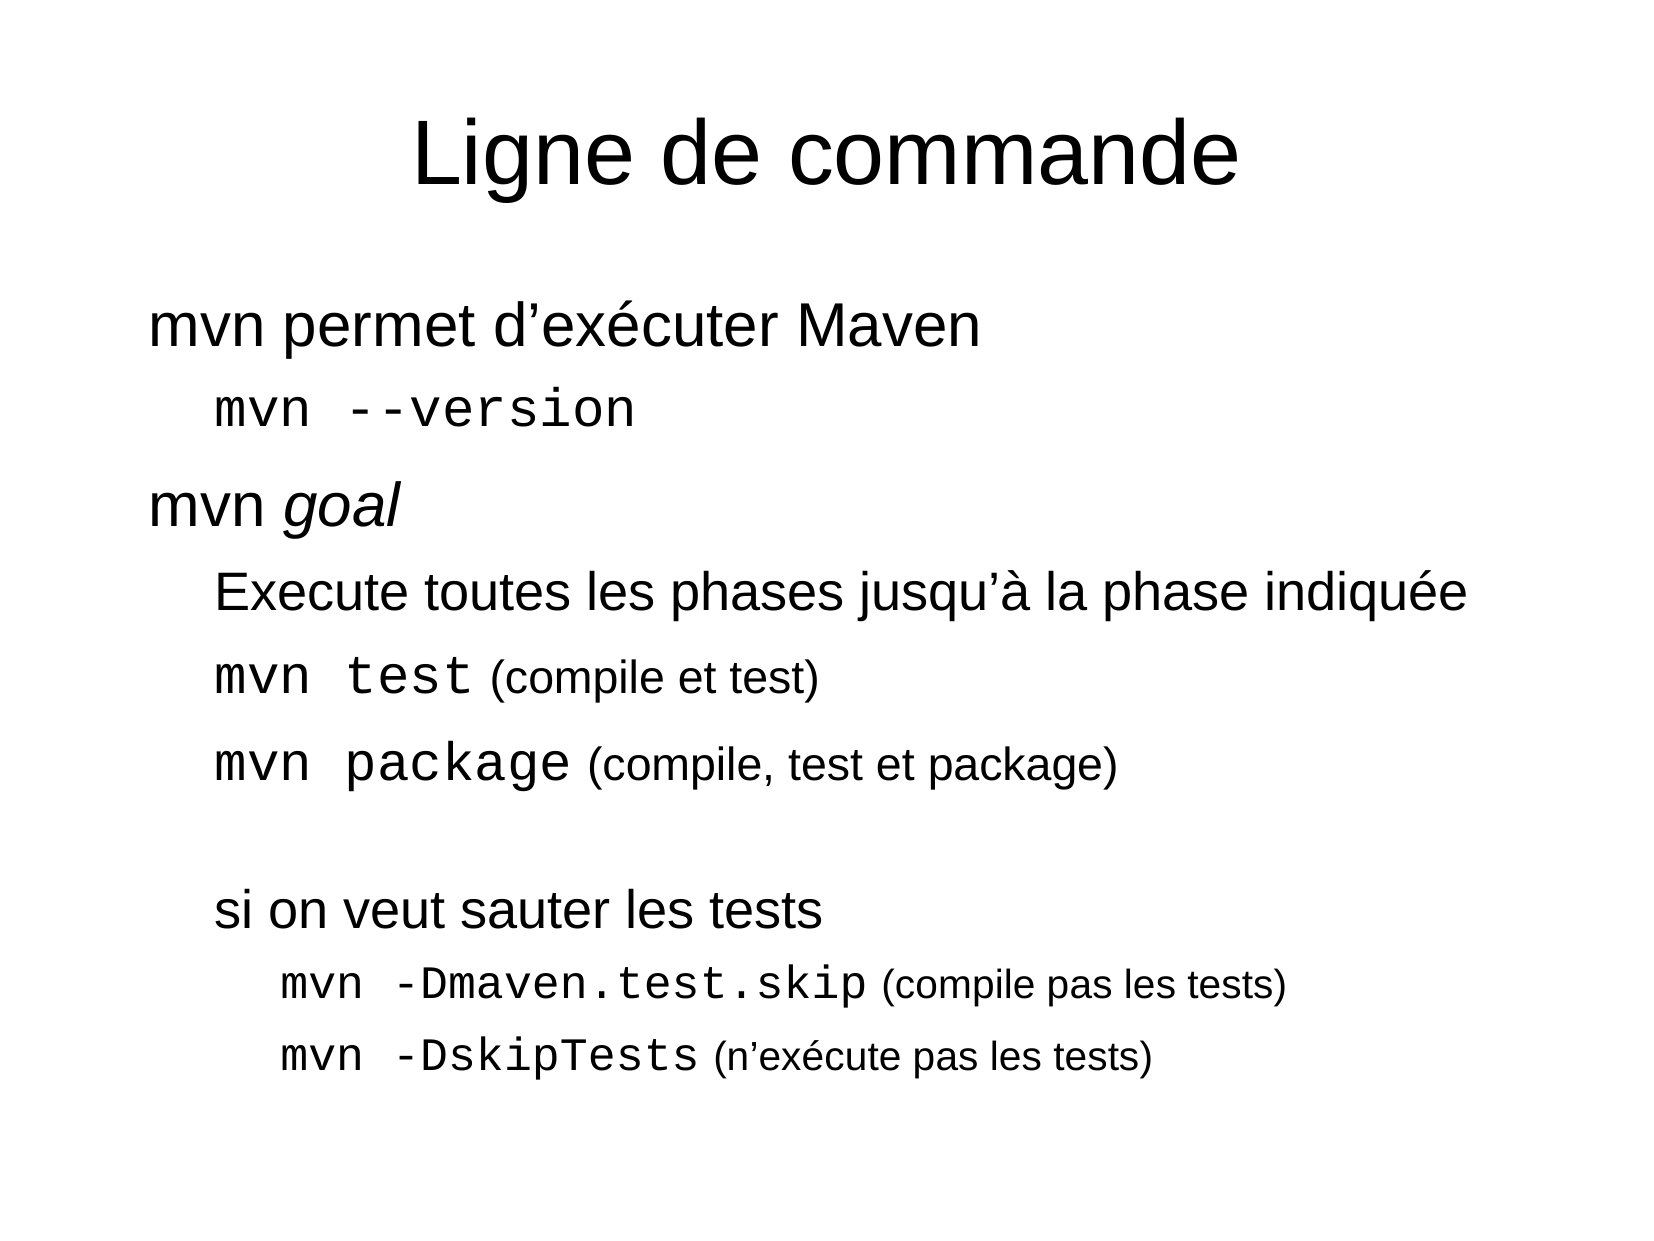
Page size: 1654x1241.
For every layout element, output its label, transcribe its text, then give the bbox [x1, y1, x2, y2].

title Ligne de commande [82, 49, 1571, 257]
list mvn permet d’exécuter Maven mvn --version mvn goal Execute toutes les phases jusqu’à la phase indiquée mvn test (compile et test) mvn package (compile, test et package) si on veut sauter les tests mvn -Dmaven.test.skip (compile pas les tests) mvn -DskipTests (n’exécute pas les tests) [82, 290, 1571, 1096]
